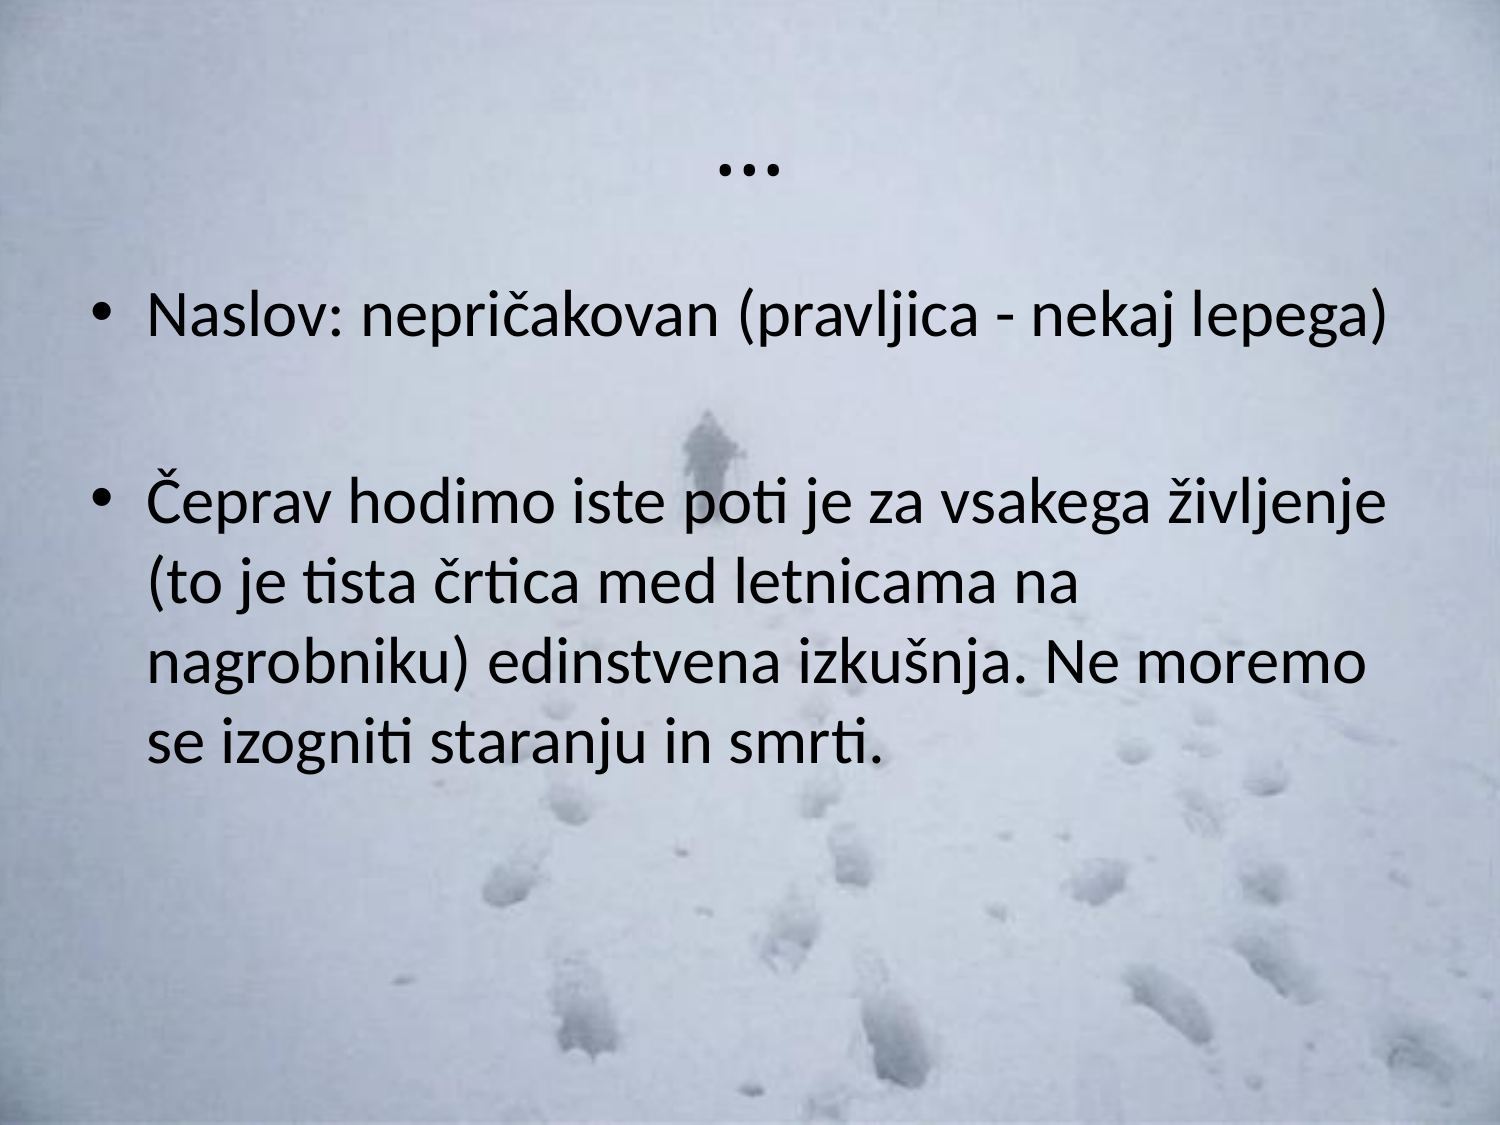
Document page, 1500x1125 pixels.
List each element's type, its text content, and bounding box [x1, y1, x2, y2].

title … [75, 45, 1425, 233]
picture [0, 0, 1500, 1125]
list Naslov: nepričakovan (pravljica - nekaj lepega) Čeprav hodimo iste poti je za vsakega življenje (to je tista črtica med letnicama na nagrobniku) edinstvena izkušnja. Ne moremo se izogniti staranju in smrti. [75, 262, 1425, 1005]
